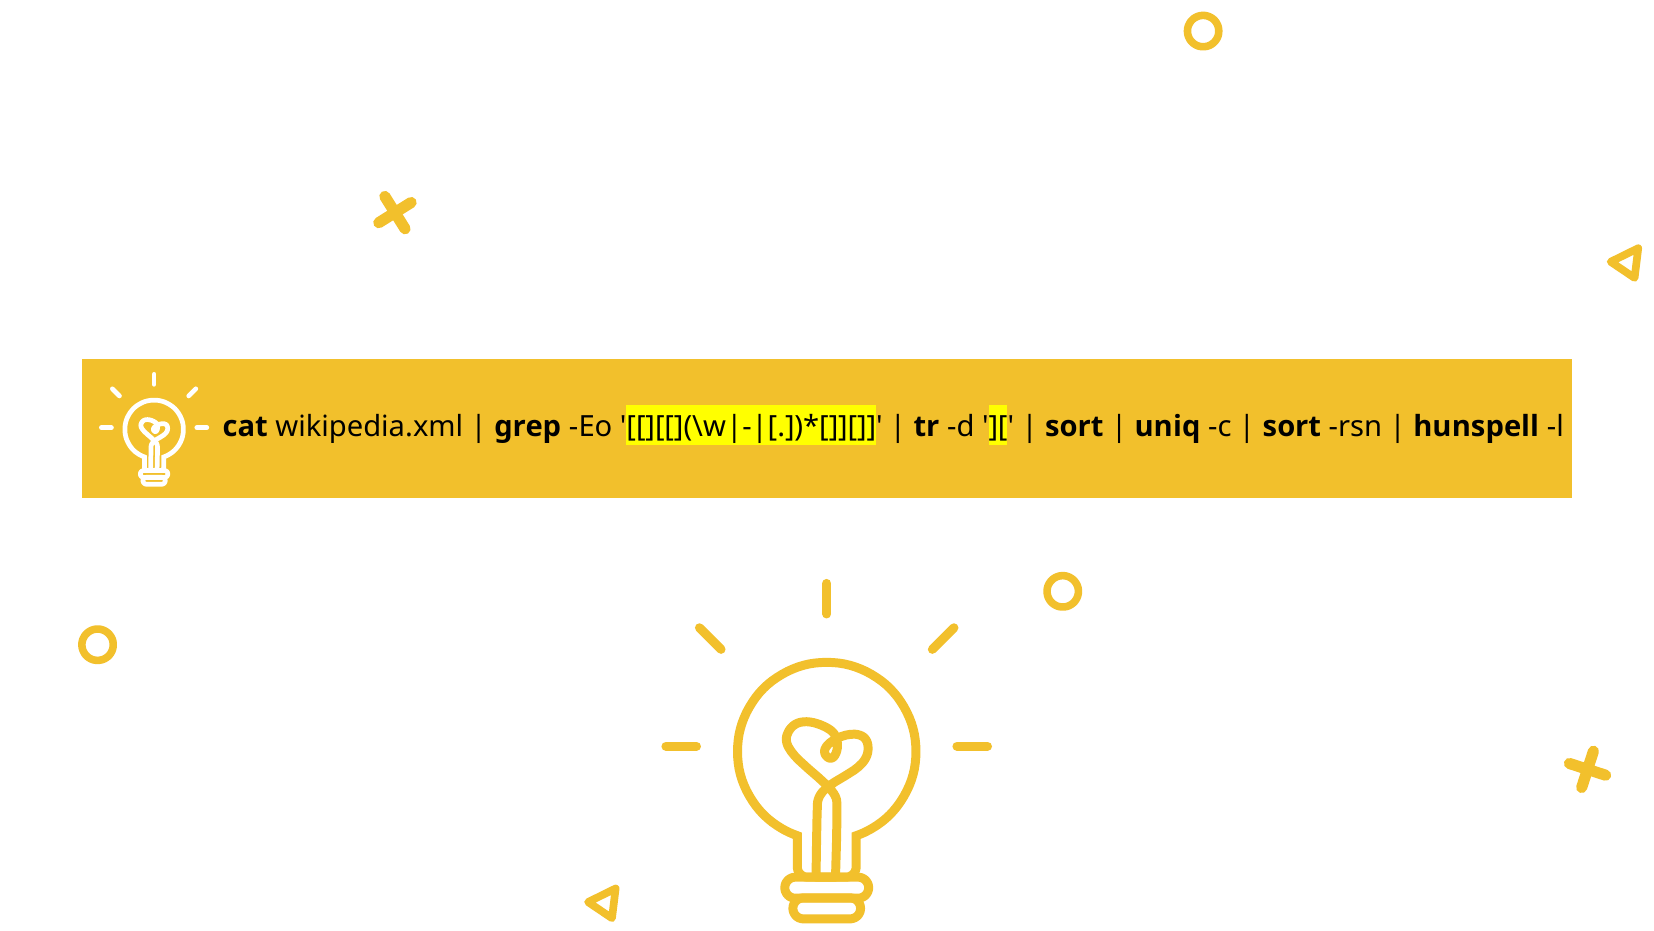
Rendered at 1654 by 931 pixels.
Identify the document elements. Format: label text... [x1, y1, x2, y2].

text_box cat wikipedia.xml | grep -Eo '[[][[](\w|-|[.])*[]][]]' | tr -d '][' | sort | uniq -c | sort -rsn | hunspell -l [199, 333, 1587, 517]
